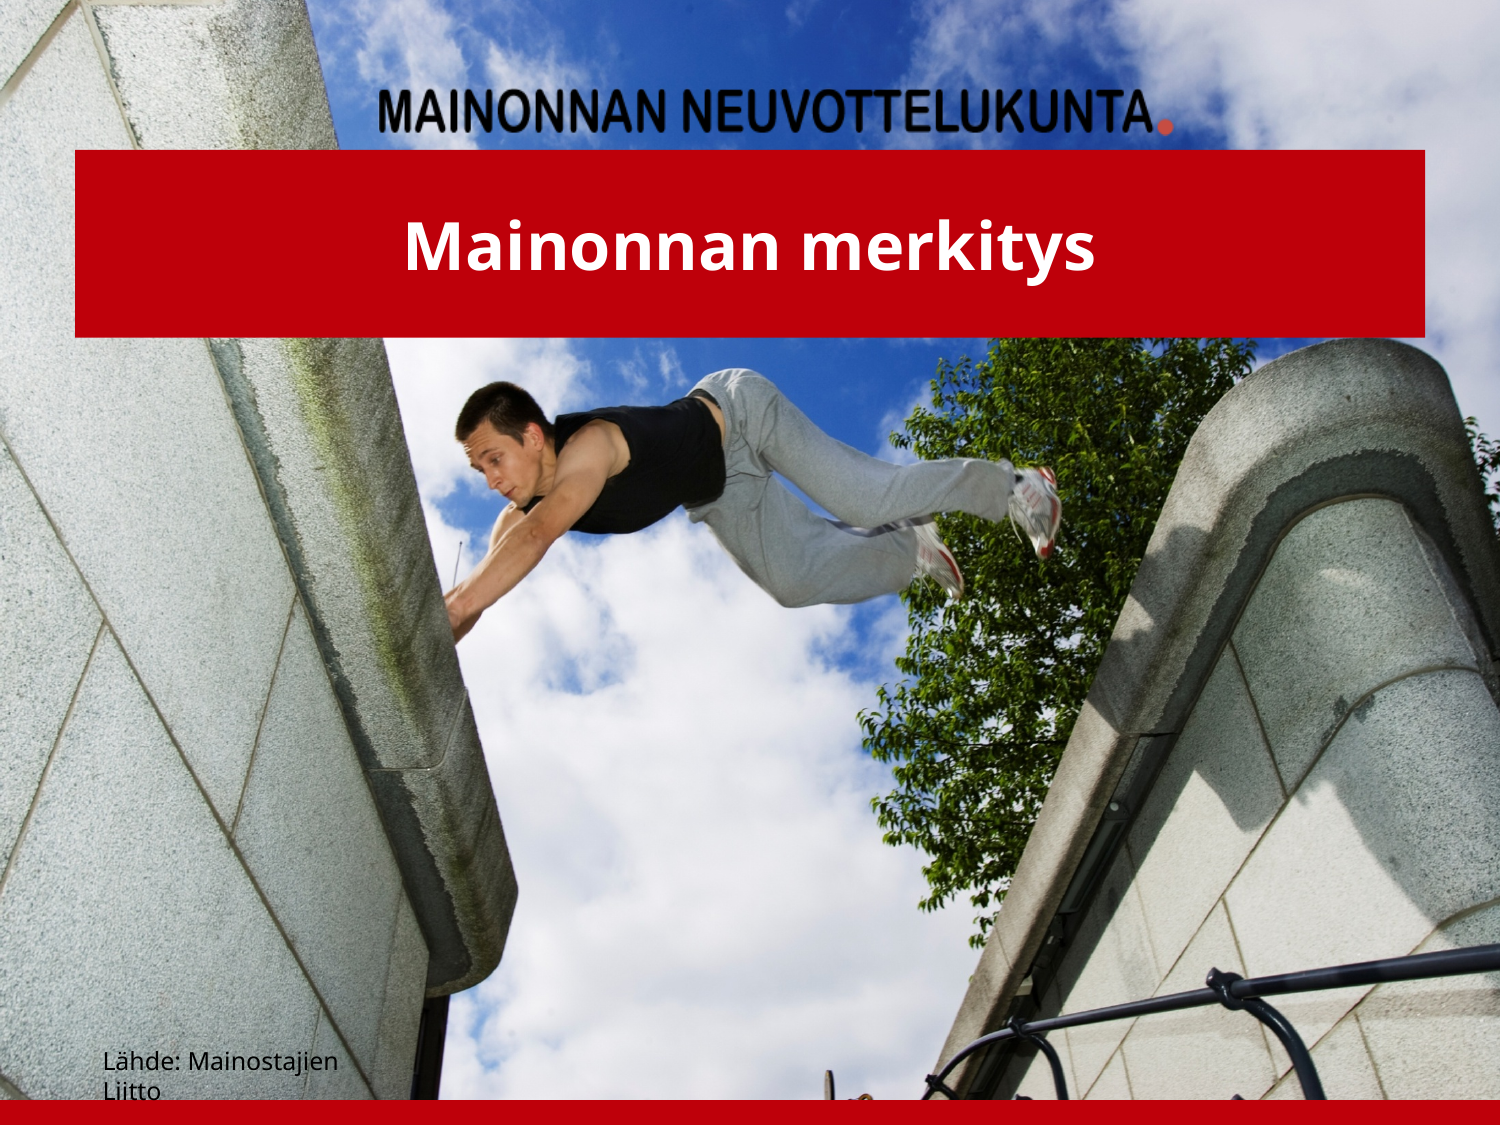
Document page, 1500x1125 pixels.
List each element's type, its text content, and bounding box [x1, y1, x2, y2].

picture [0, 0, 1500, 1101]
title Mainonnan merkitys [75, 149, 1426, 338]
text_box Lähde: Mainostajien Liitto [87, 1037, 413, 1083]
